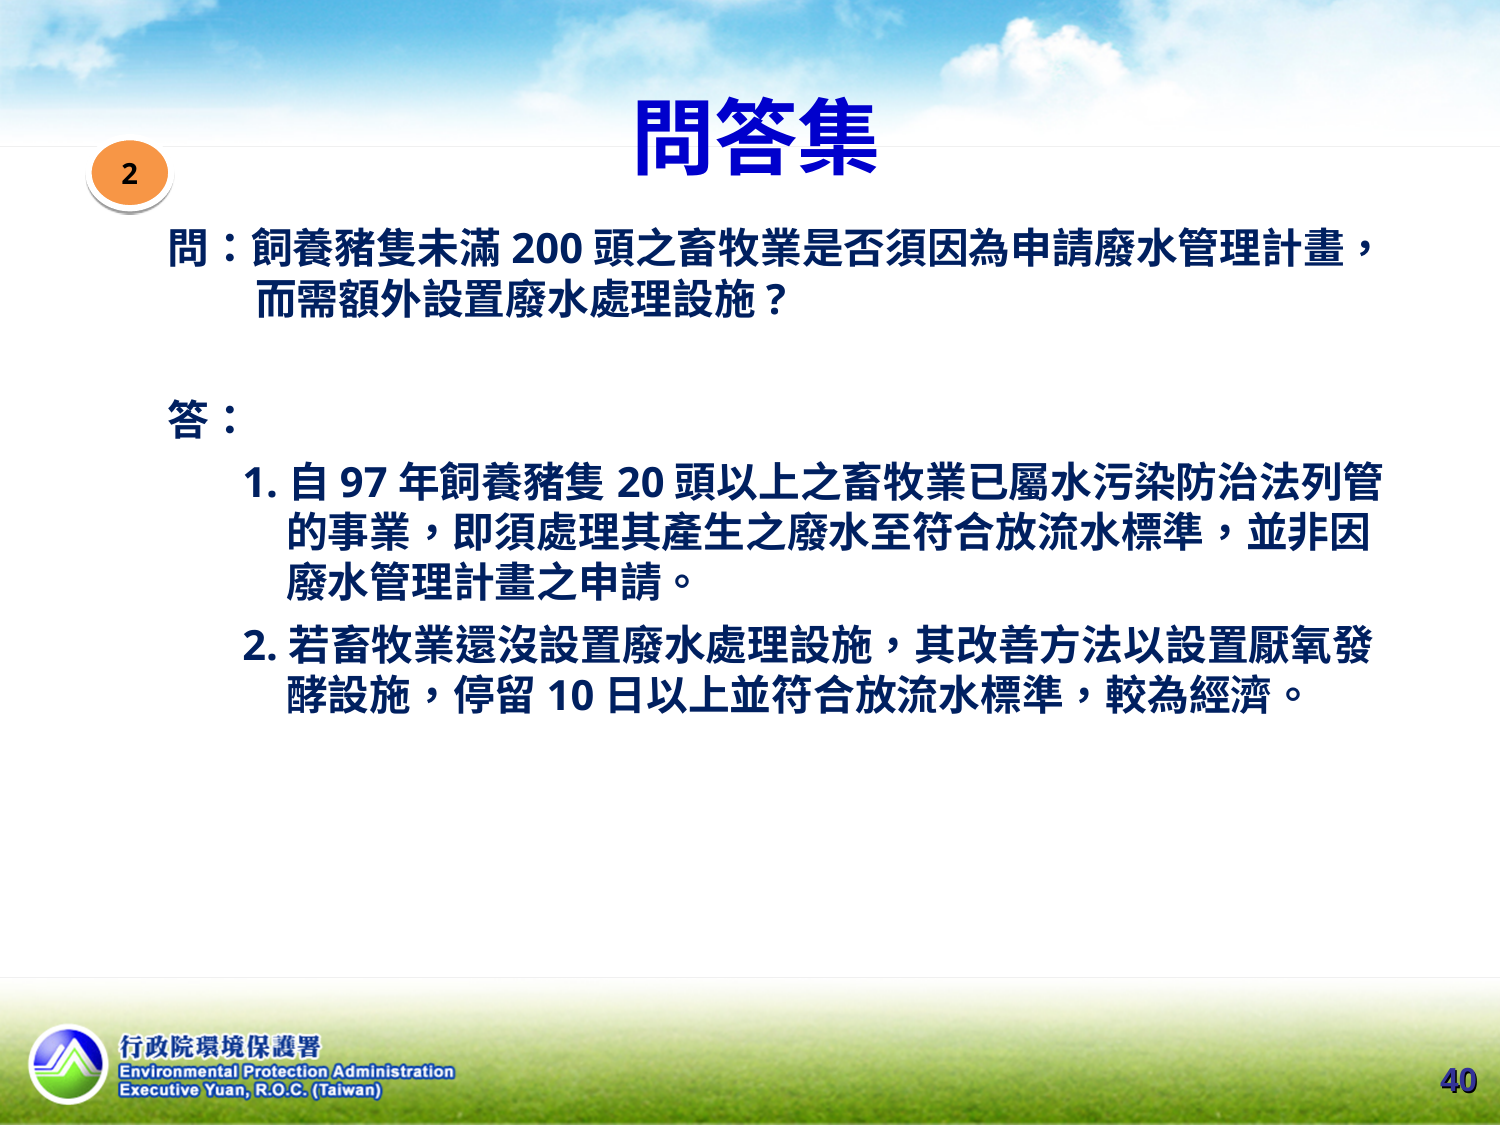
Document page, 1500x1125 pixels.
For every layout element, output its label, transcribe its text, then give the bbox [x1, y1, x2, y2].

list 問：飼養豬隻未滿200頭之畜牧業是否須因為申請廢水管理計畫，而需額外設置廢水處理設施? 答： 1.自97年飼養豬隻20頭以上之畜牧業已屬水污染防治法列管的事業，即須處理其產生之廢水至符合放流水標準，並非因廢水管理計畫之申請。 2.若畜牧業還沒設置廢水處理設施，其改善方法以設置厭氧發酵設施，停留10日以上並符合放流水標準，較為經濟。 [64, 214, 1415, 799]
text_box 2 [88, 137, 163, 209]
text_box 問答集 [135, 78, 1377, 195]
text_box 2 [128, 173, 135, 180]
